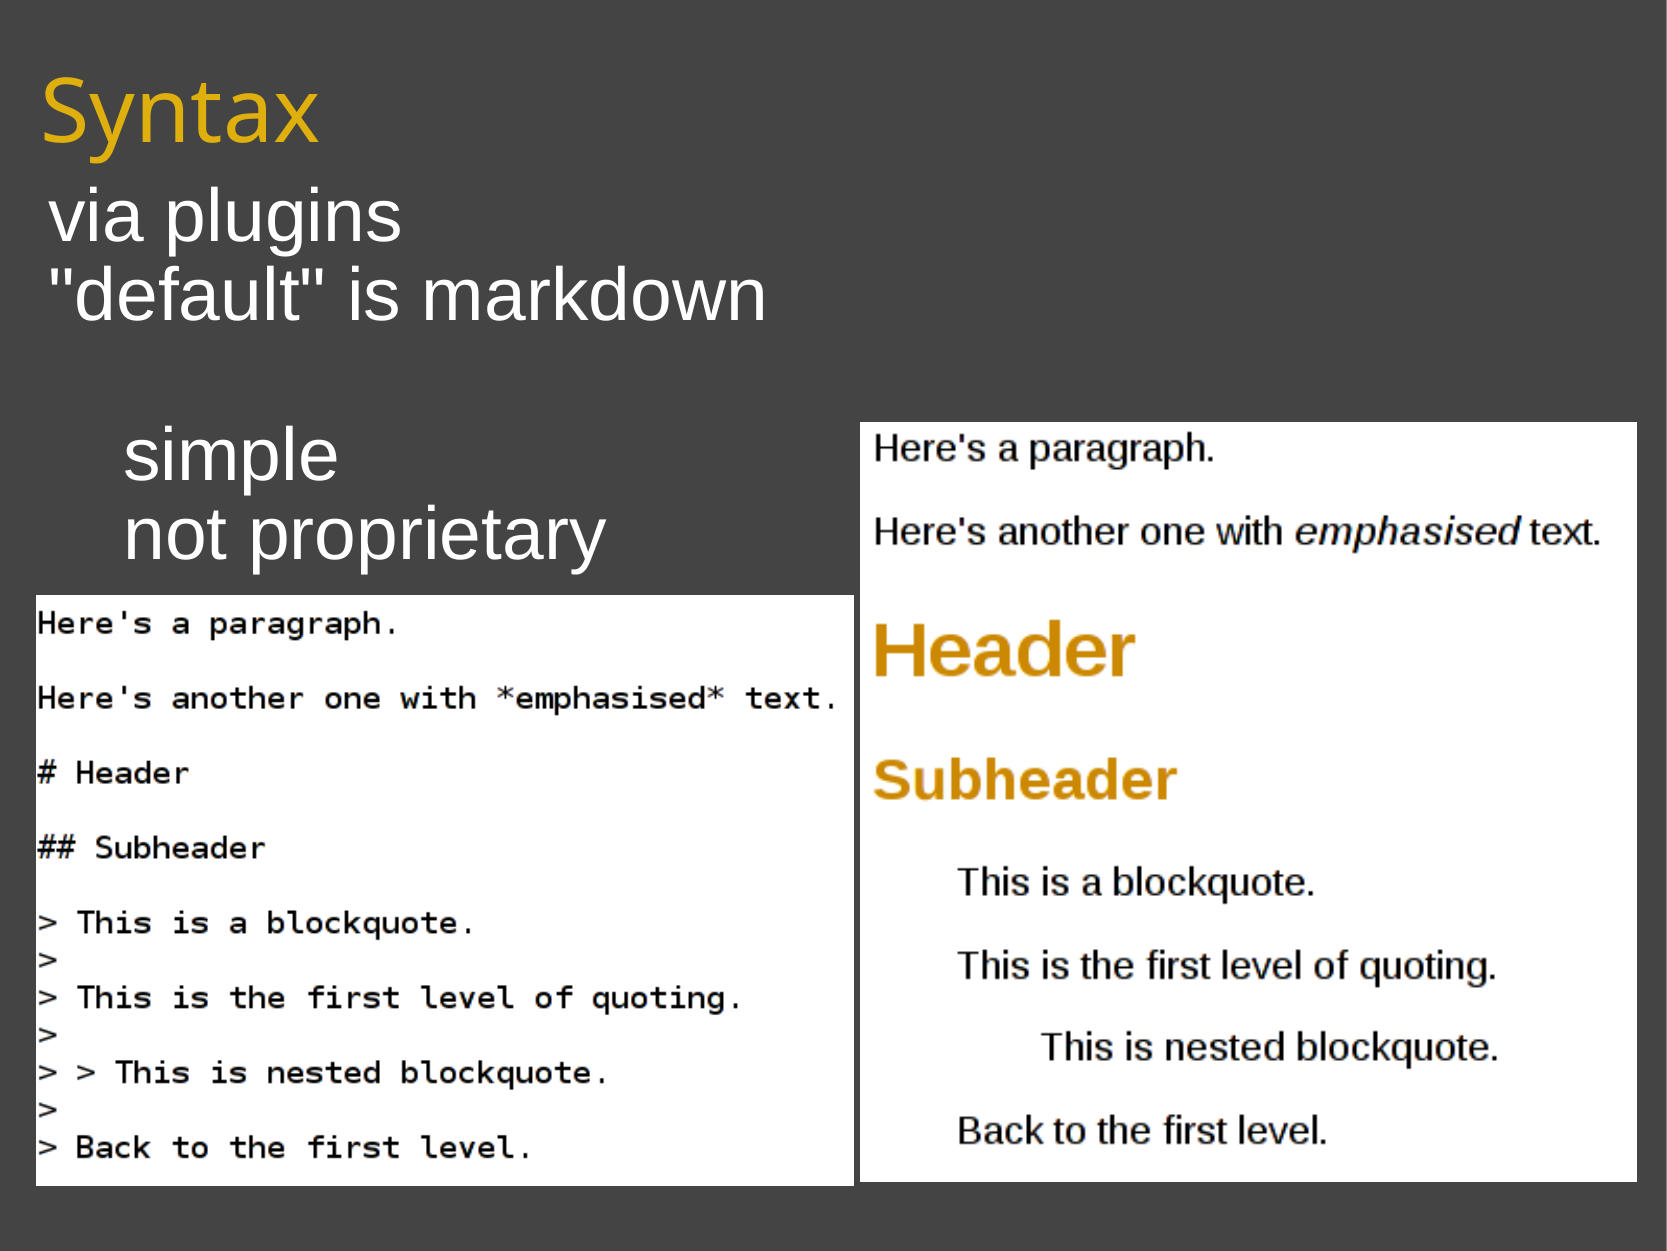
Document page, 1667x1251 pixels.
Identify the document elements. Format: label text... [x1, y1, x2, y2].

list via plugins "default" is markdown simple not proprietary [29, 177, 1616, 1078]
title Syntax [40, 50, 1627, 201]
picture [0, 0, 1667, 1251]
